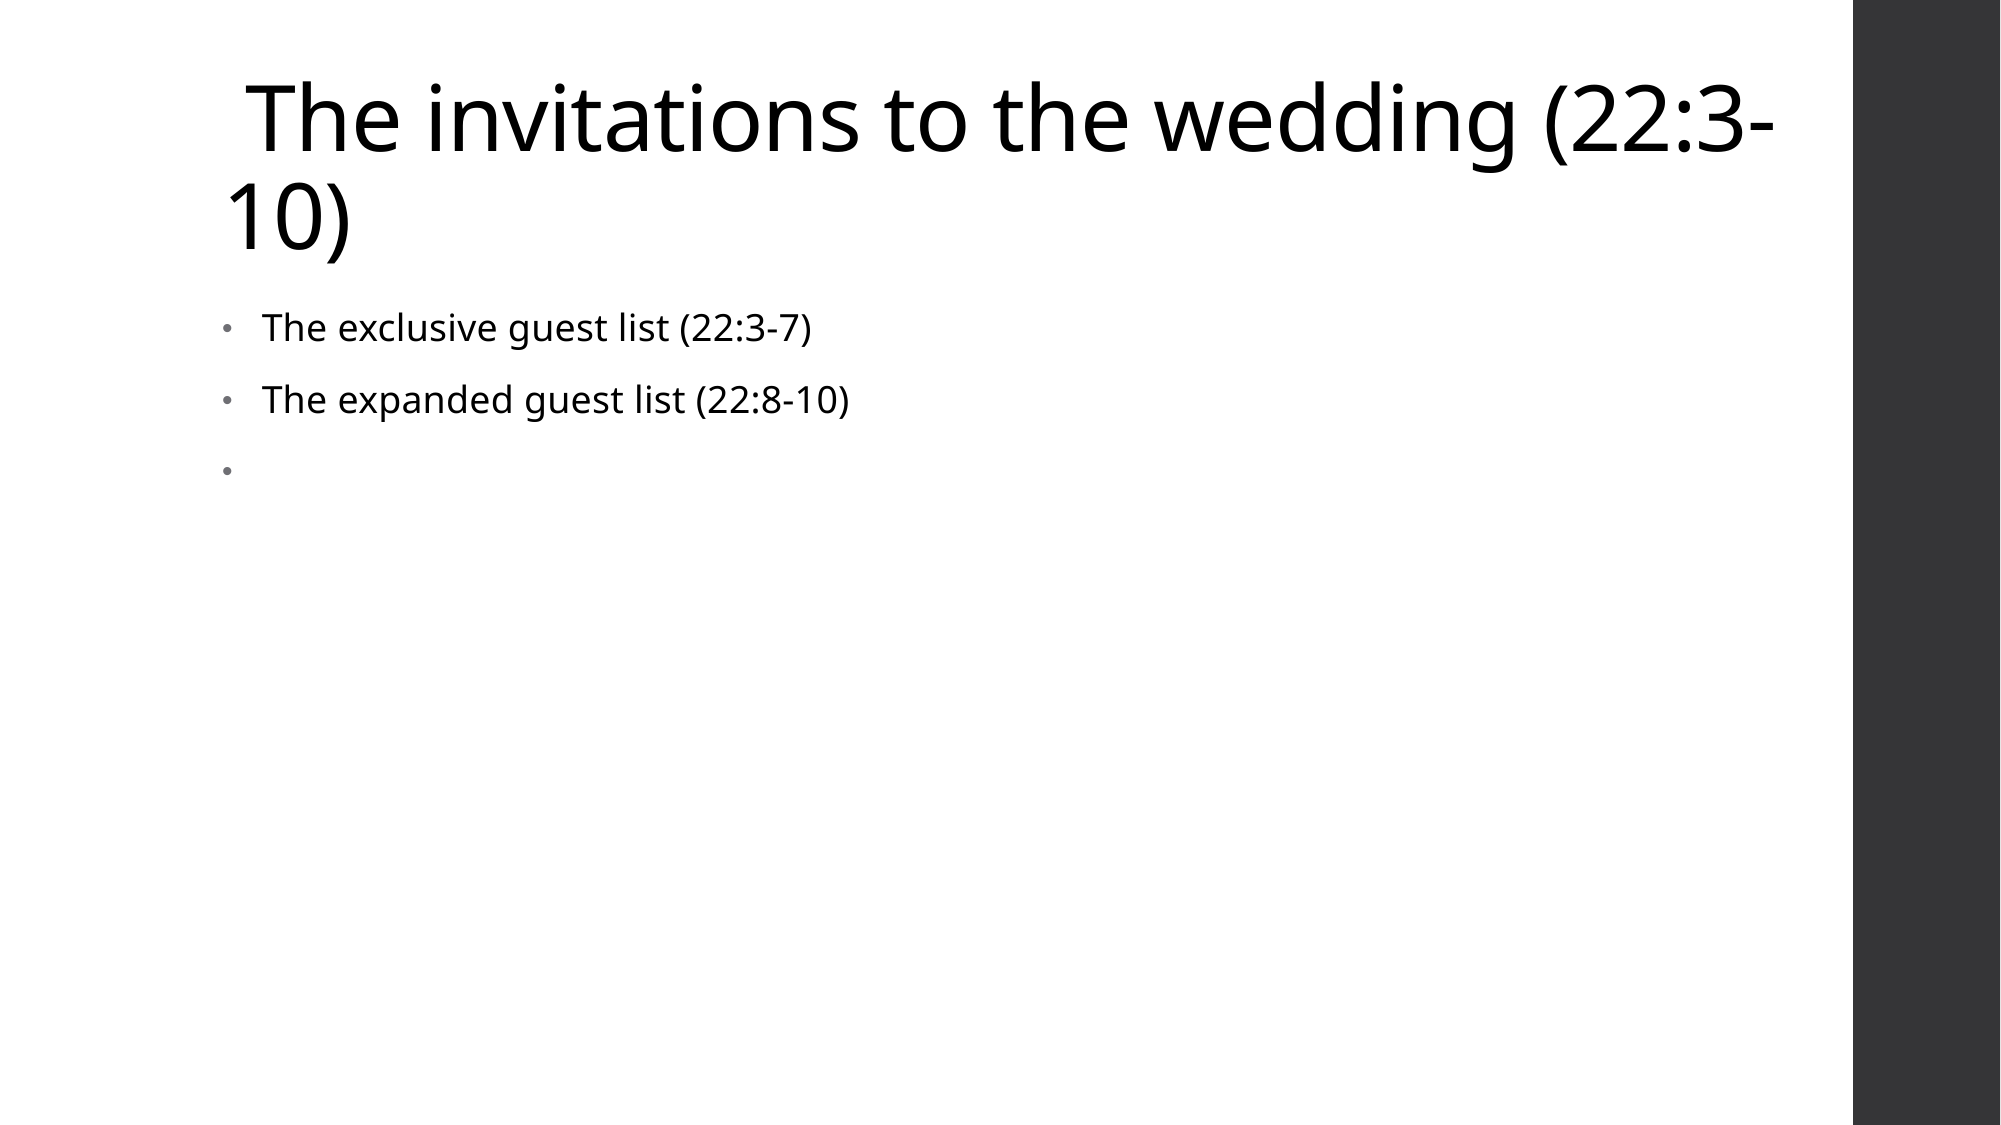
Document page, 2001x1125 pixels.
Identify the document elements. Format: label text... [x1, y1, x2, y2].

list The exclusive guest list (22:3-7) The expanded guest list (22:8-10) [206, 299, 1617, 1014]
title The invitations to the wedding (22:3-10) [206, 60, 1797, 278]
